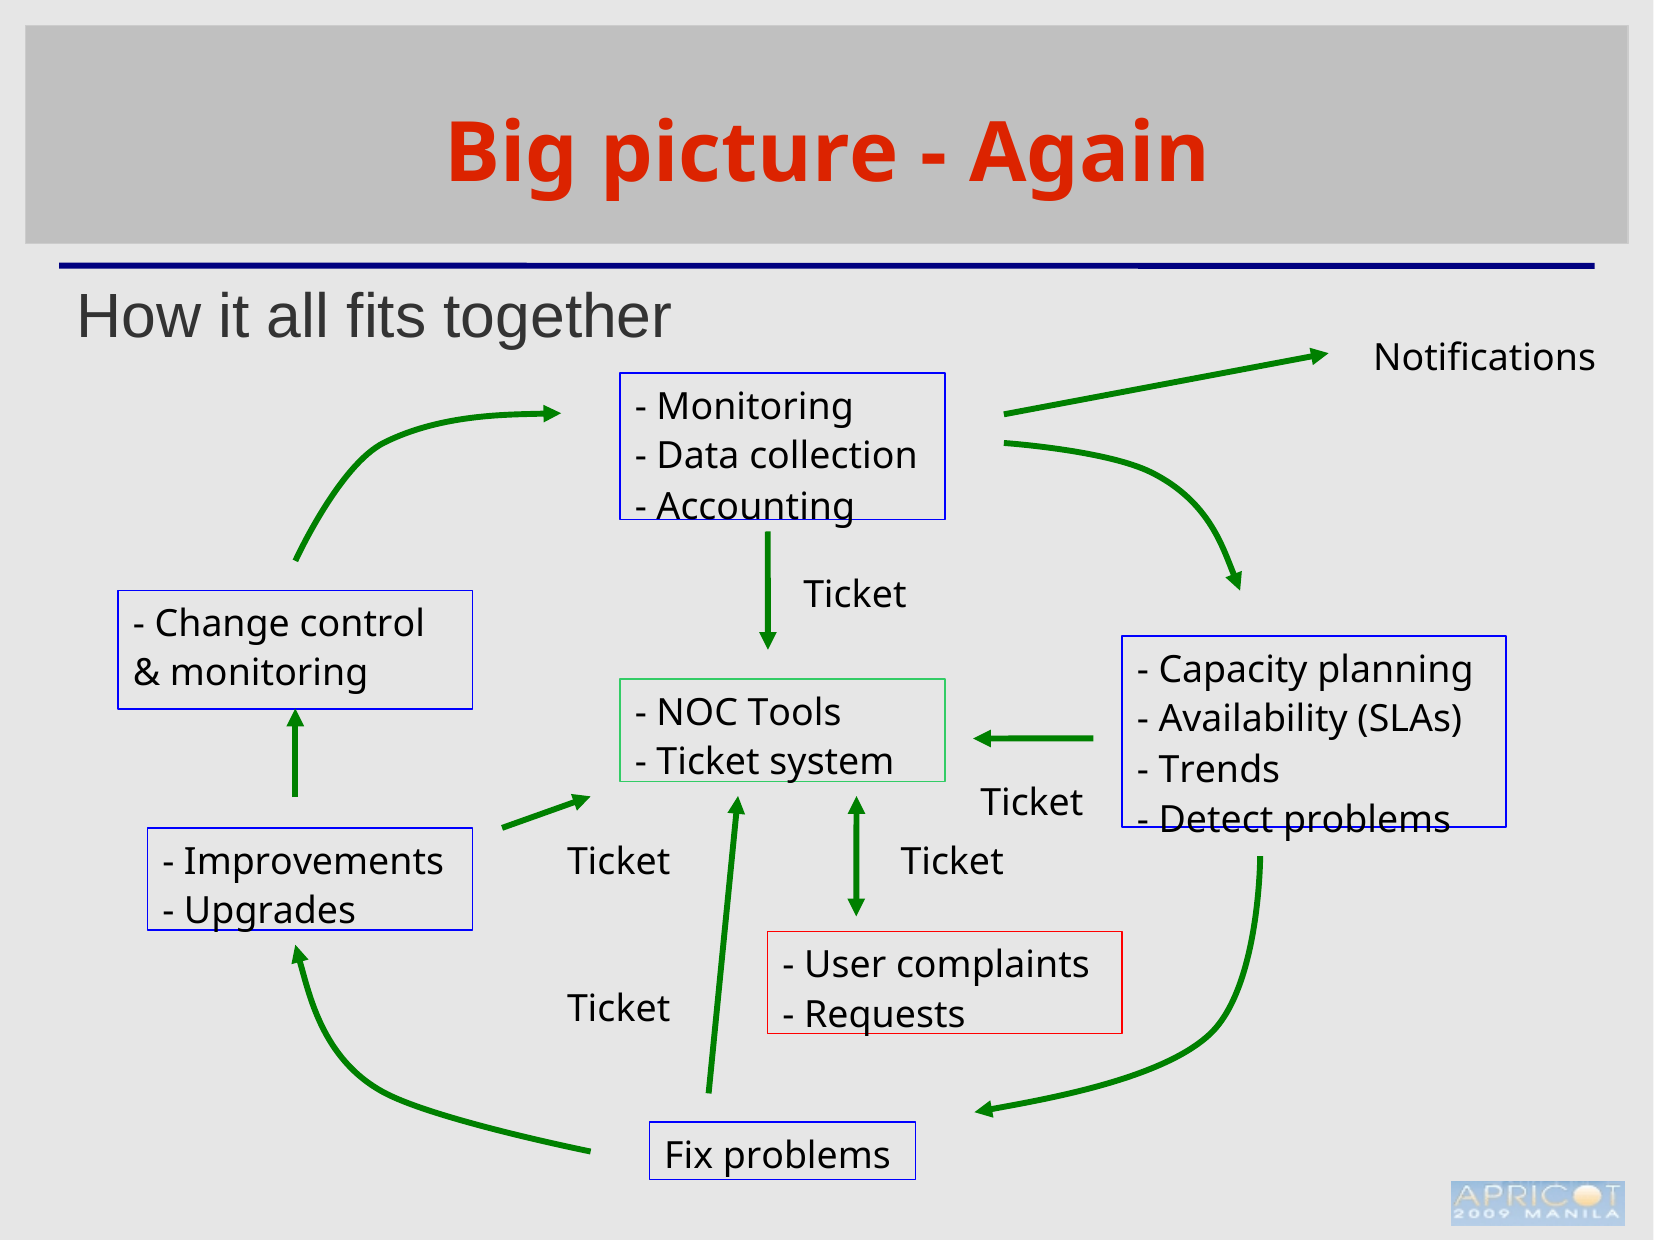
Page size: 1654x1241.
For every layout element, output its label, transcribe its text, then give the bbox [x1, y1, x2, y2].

list How it all fits together [59, 283, 1595, 361]
text_box Ticket [788, 560, 946, 619]
text_box - Capacity planning - Availability (SLAs)‏ - Trends - Detect problems [1122, 635, 1506, 827]
text_box Ticket [885, 828, 1043, 886]
text_box - Change control & monitoring [118, 590, 473, 709]
picture [1451, 1181, 1625, 1226]
text_box Notifications [1358, 324, 1625, 383]
text_box Ticket [965, 768, 1123, 827]
text_box Fix problems [649, 1122, 916, 1180]
text_box - NOC Tools - Ticket system [620, 679, 945, 782]
text_box Ticket [552, 975, 709, 1034]
text_box - Improvements - Upgrades [147, 828, 473, 931]
text_box Ticket [552, 828, 709, 886]
title Big picture - Again [121, 46, 1534, 254]
text_box - User complaints - Requests [767, 931, 1123, 1034]
text_box - Monitoring - Data collection - Accounting [620, 373, 945, 520]
